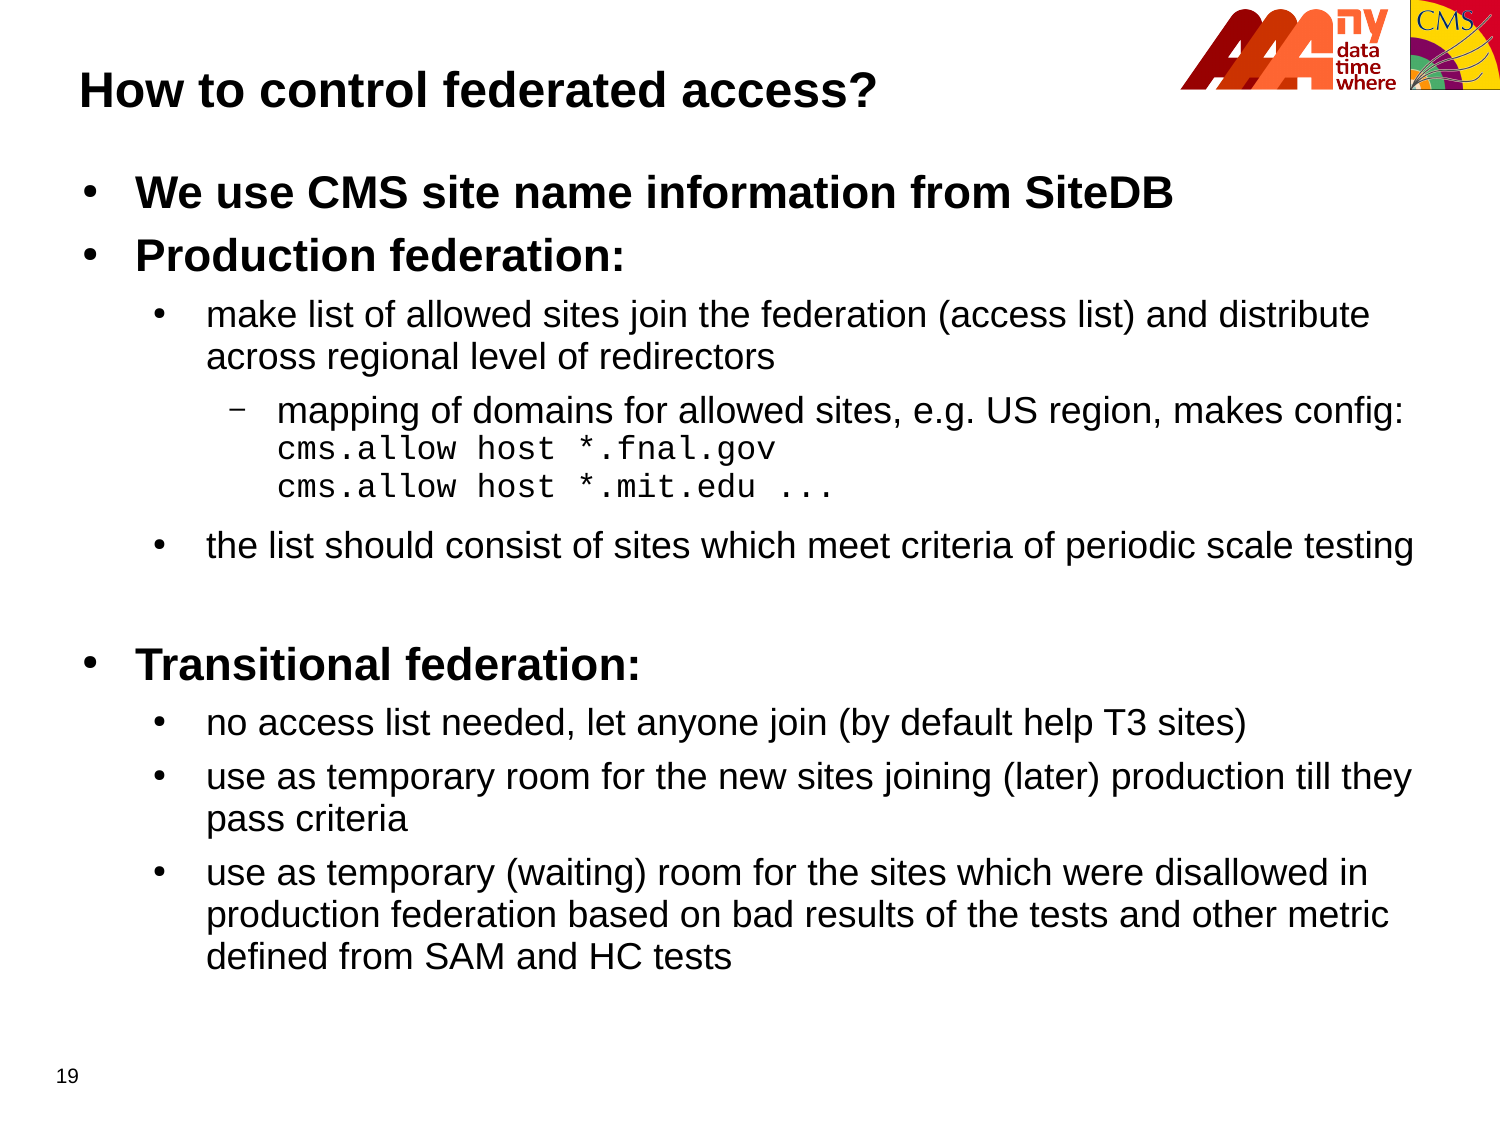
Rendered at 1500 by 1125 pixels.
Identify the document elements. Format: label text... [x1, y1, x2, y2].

list We use CMS site name information from SiteDB Production federation: make list of allowed sites join the federation (access list) and distribute across regional level of redirectors mapping of domains for allowed sites, e.g. US region, makes config: cms.allow host *.fnal.gov cms.allow host *.mit.edu ... the list should consist of sites which meet criteria of periodic scale testing Transitional federation: no access list needed, let anyone join (by default help T3 sites) use as temporary room for the new sites joining (later) production till they pass criteria use as temporary (waiting) room for the sites which were disallowed in production federation based on bad results of the tests and other metric defined from SAM and HC tests [64, 167, 1436, 976]
picture [1180, 9, 1396, 90]
title How to control federated access? [64, 54, 1198, 147]
picture [1410, 0, 1500, 90]
